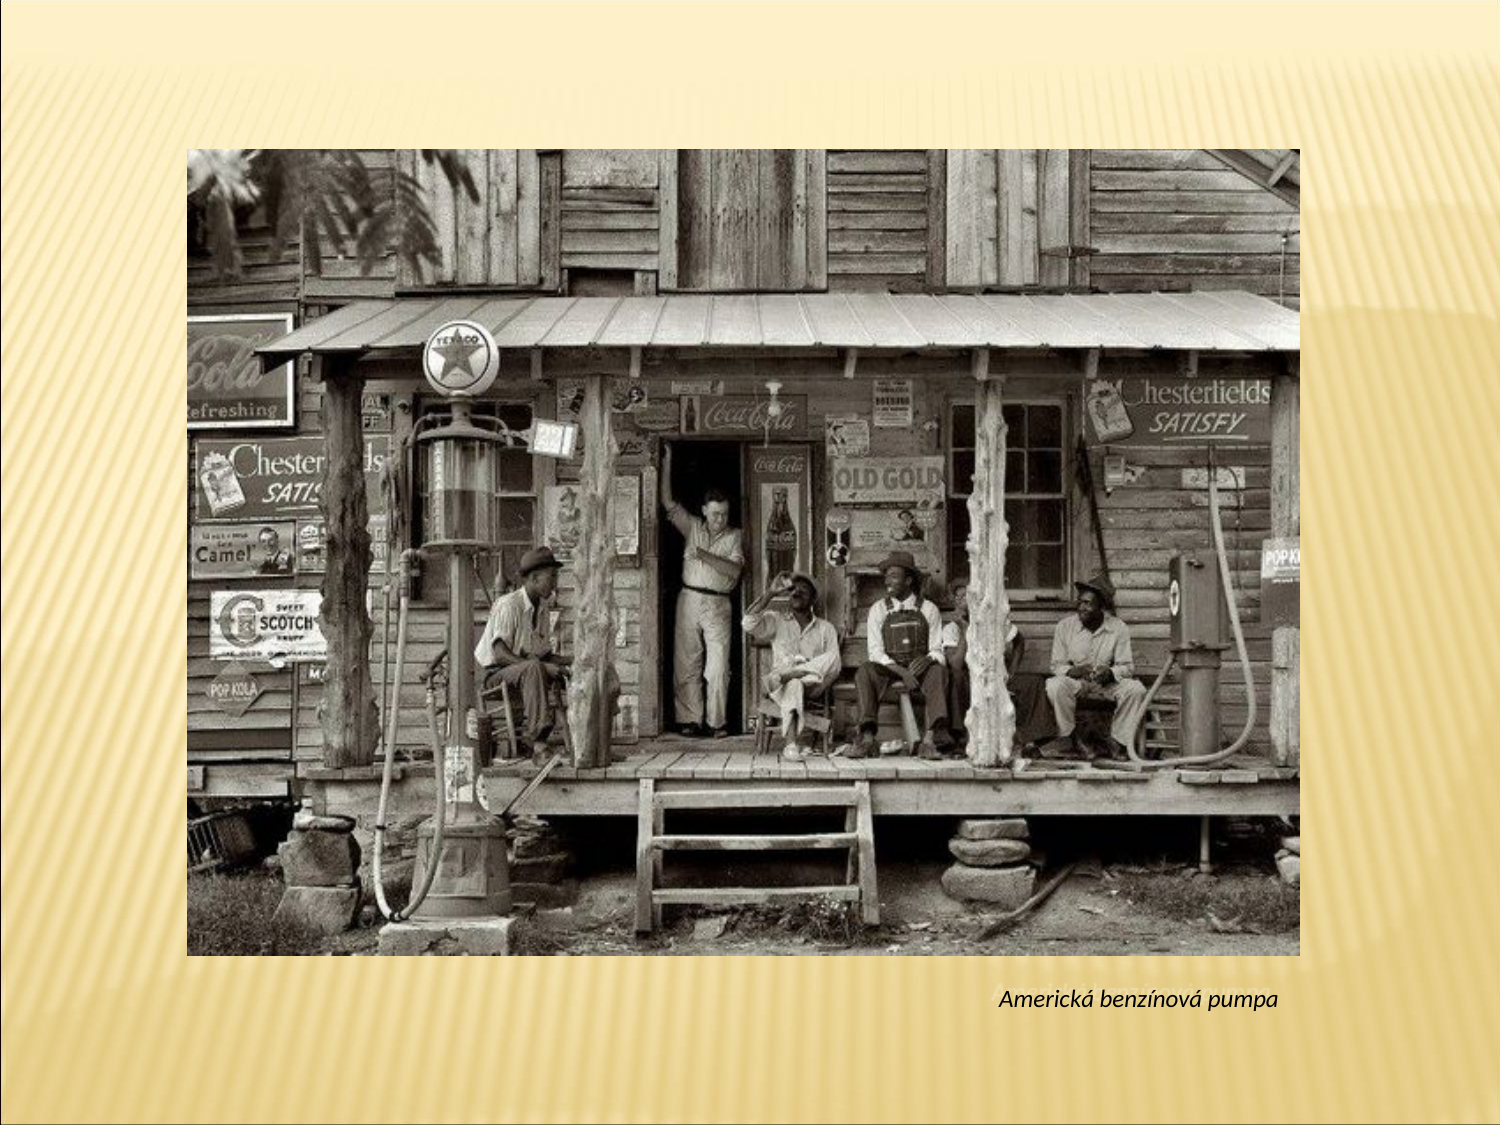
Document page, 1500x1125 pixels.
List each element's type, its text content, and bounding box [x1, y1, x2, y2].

picture [0, 0, 1500, 1125]
text_box Americká benzínová pumpa [984, 975, 1351, 1021]
